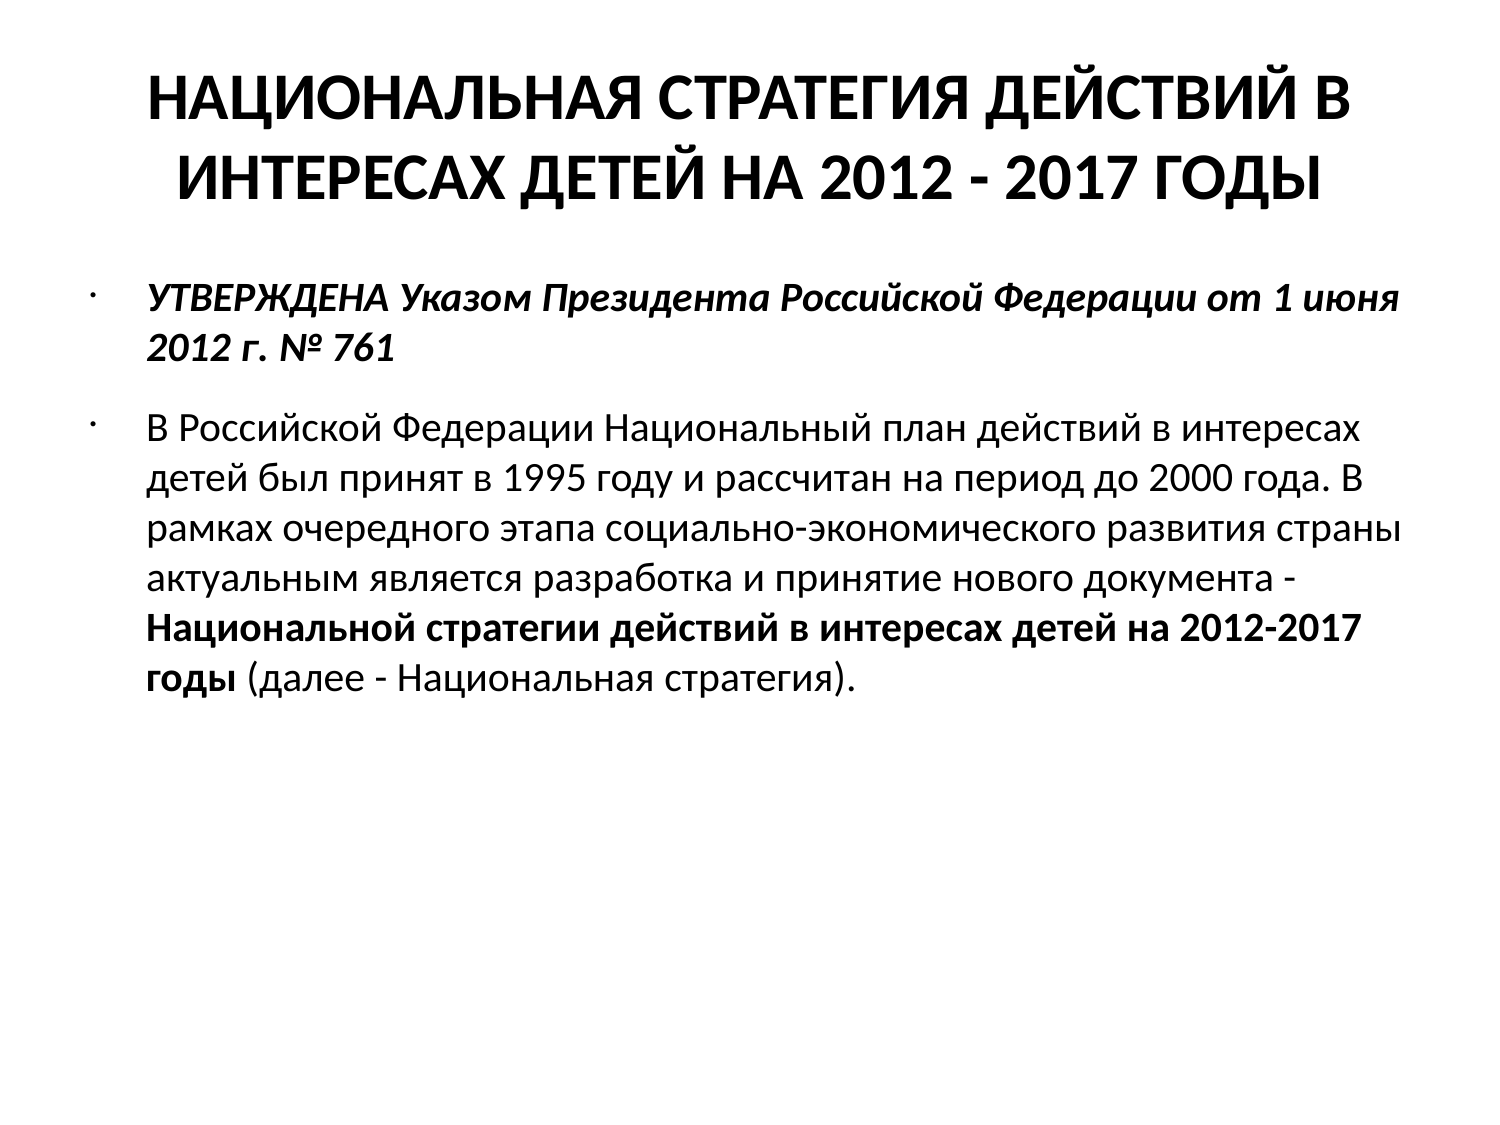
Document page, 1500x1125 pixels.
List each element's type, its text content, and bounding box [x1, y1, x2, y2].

title НАЦИОНАЛЬНАЯ СТРАТЕГИЯ ДЕЙСТВИЙ В ИНТЕРЕСАХ ДЕТЕЙ НА 2012 - 2017 ГОДЫ [75, 45, 1425, 233]
list УТВЕРЖДЕНА Указом Президента Российской Федерации от 1 июня 2012 г. № 761 В Российской Федерации Национальный план действий в интересах детей был принят в 1995 году и рассчитан на период до 2000 года. В рамках очередного этапа социально-экономического развития страны актуальным является разработка и принятие нового документа - Национальной стратегии действий в интересах детей на 2012-2017 годы (далее - Национальная стратегия). [75, 262, 1425, 1005]
